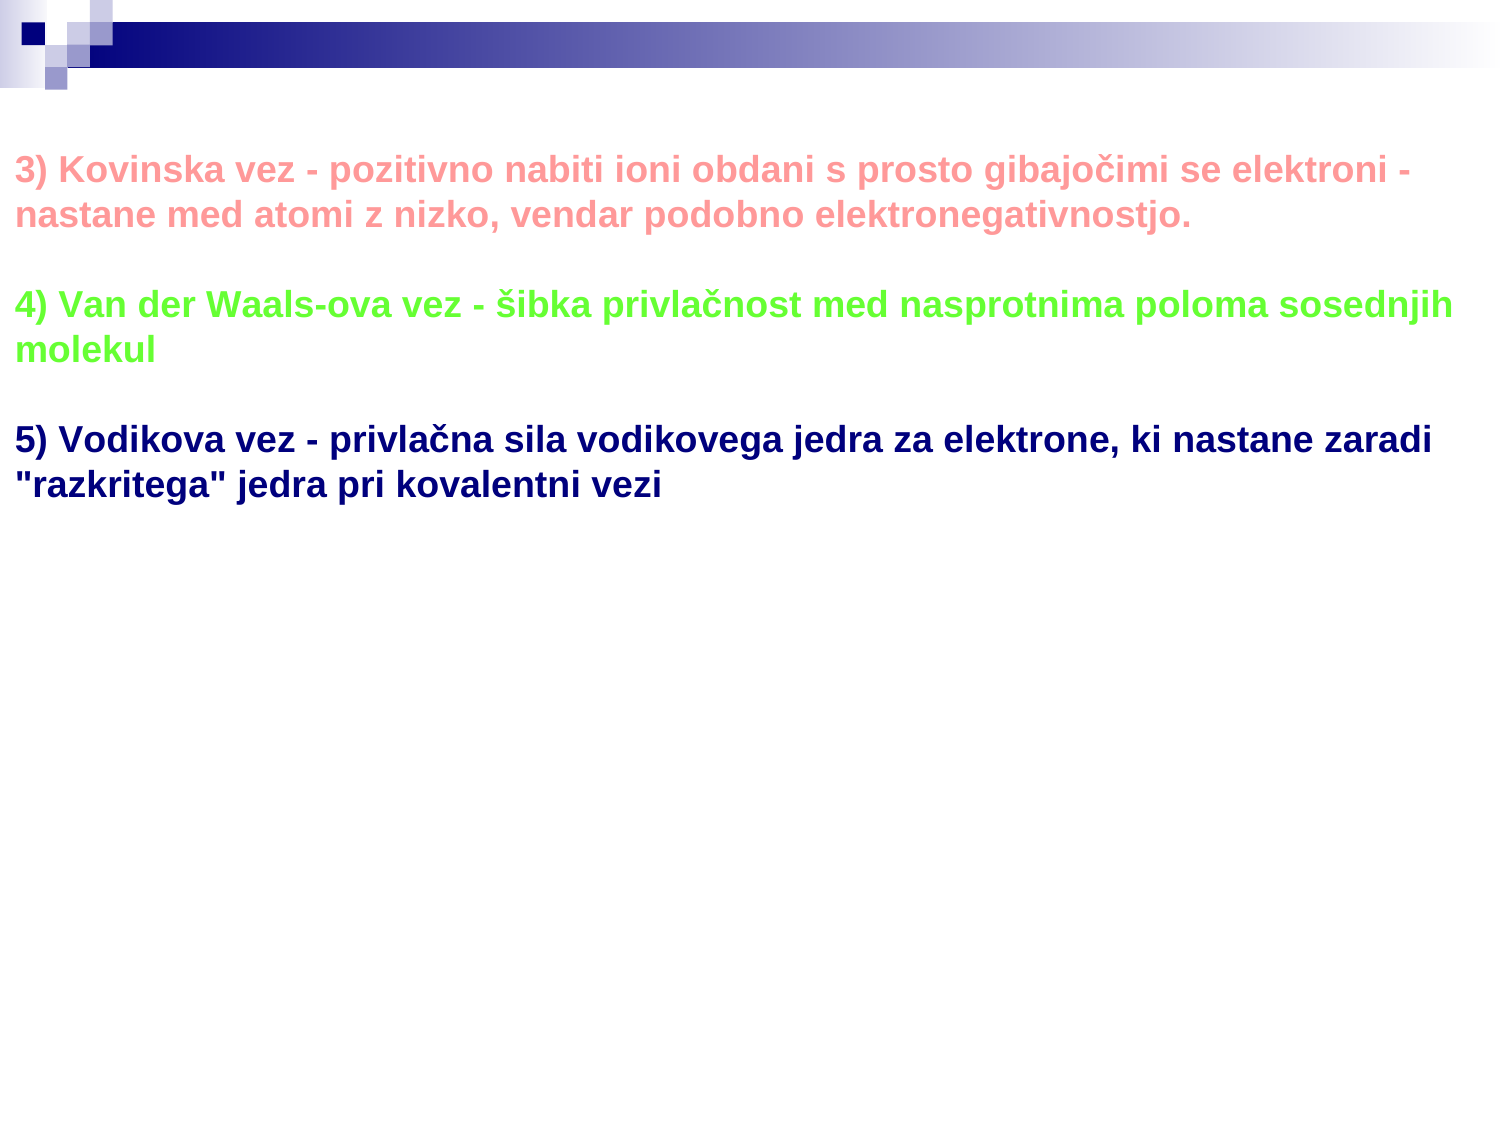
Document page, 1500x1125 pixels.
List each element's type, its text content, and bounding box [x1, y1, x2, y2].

text_box 3) Kovinska vez - pozitivno nabiti ioni obdani s prosto gibajočimi se elektroni - nastane med atomi z nizko, vendar podobno elektronegativnostjo. 4) Van der Waals-ova vez - šibka privlačnost med nasprotnima poloma sosednjih molekul 5) Vodikova vez - privlačna sila vodikovega jedra za elektrone, ki nastane zaradi "razkritega" jedra pri kovalentni vezi [0, 137, 1500, 513]
